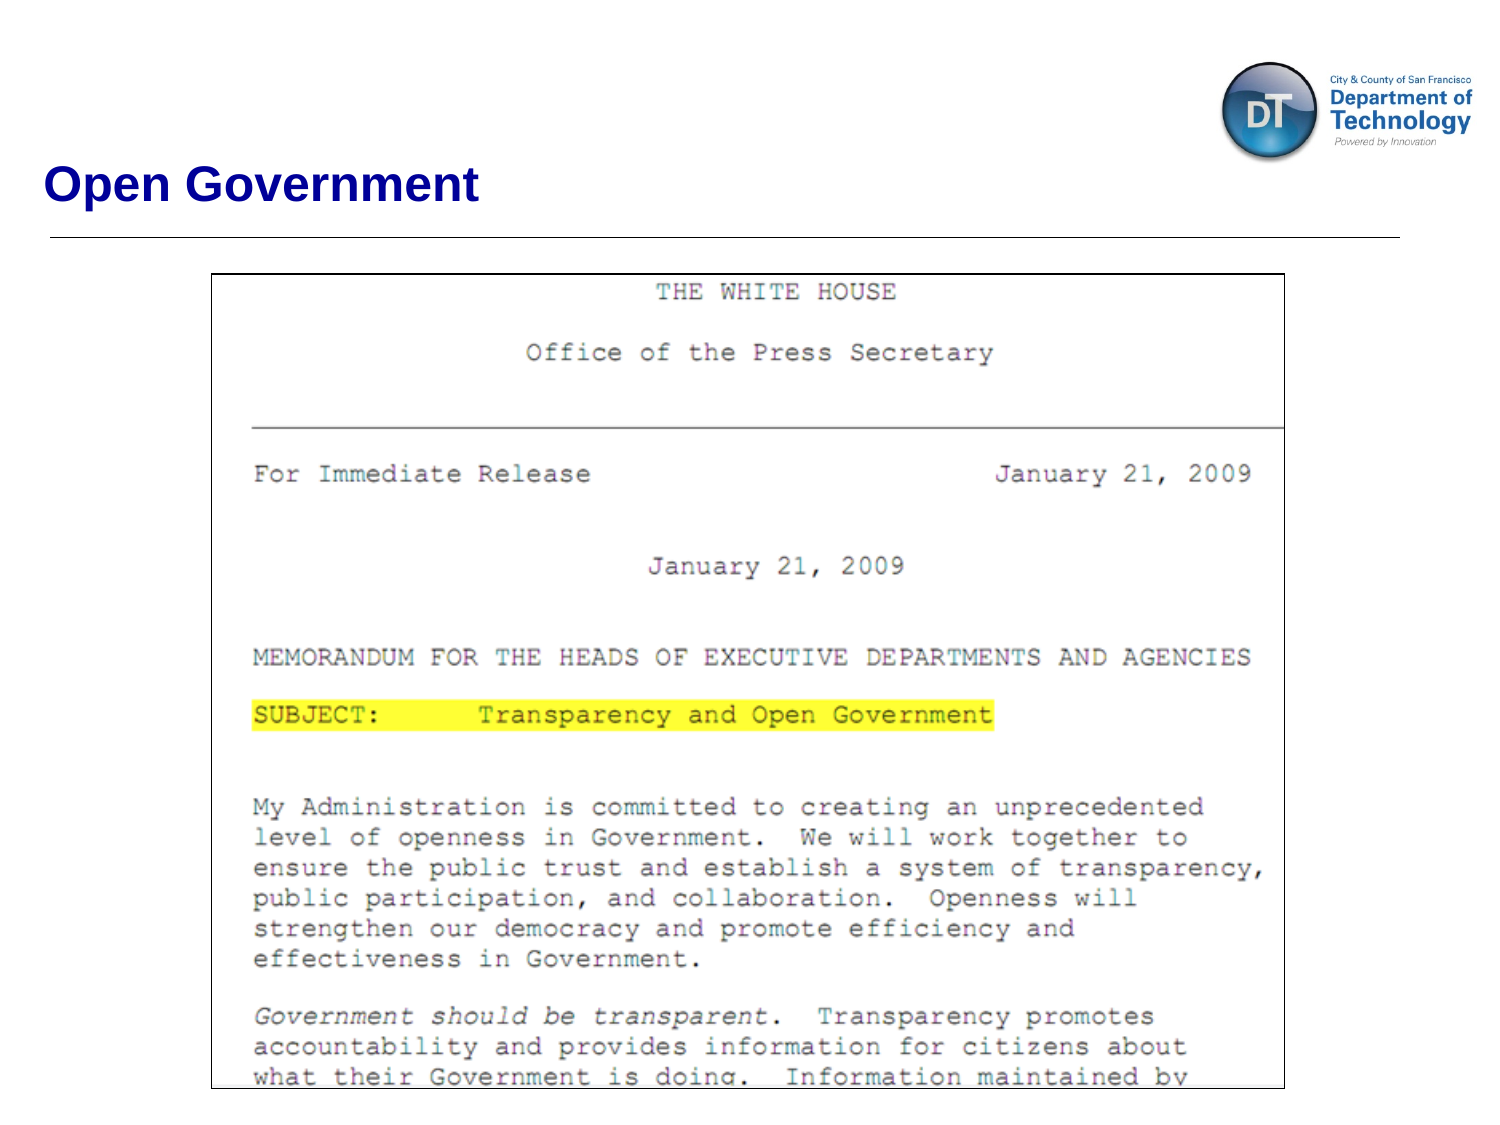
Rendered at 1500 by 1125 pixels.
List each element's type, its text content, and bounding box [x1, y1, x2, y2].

title Open Government [28, 117, 1104, 220]
picture [212, 275, 1284, 1088]
picture [1216, 59, 1477, 167]
